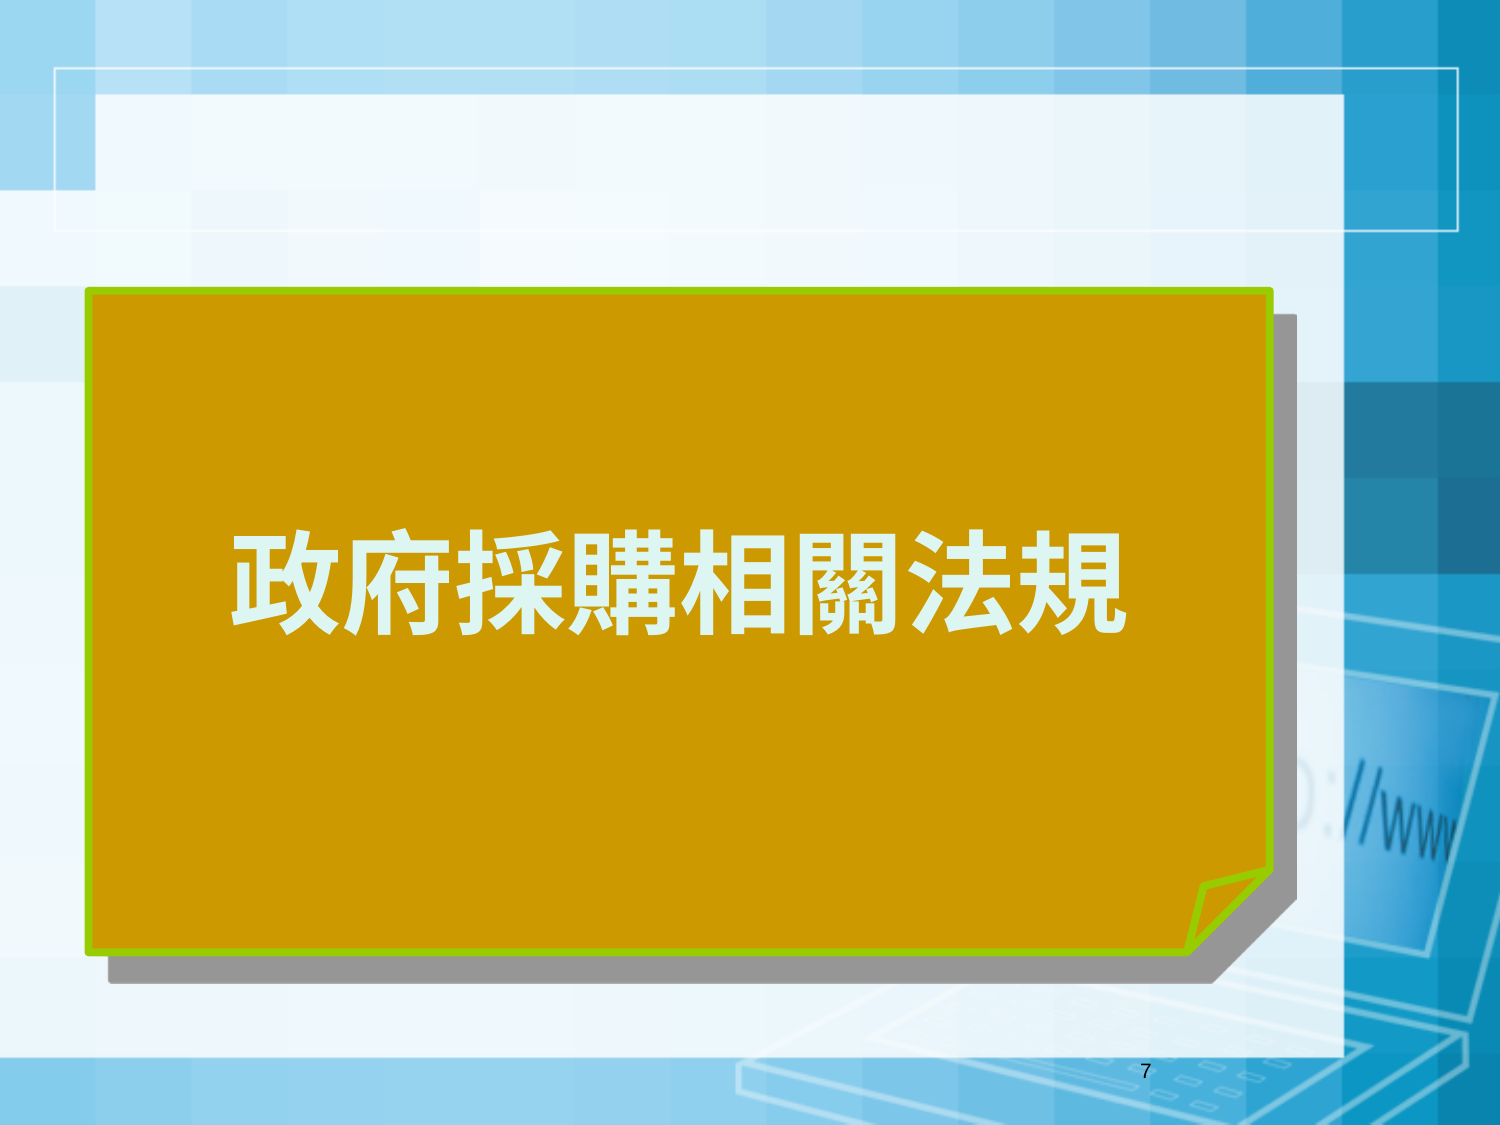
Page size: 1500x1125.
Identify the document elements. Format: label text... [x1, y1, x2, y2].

text_box [1125, 1050, 1338, 1125]
text_box 政府採購相關法規 [88, 290, 1270, 953]
